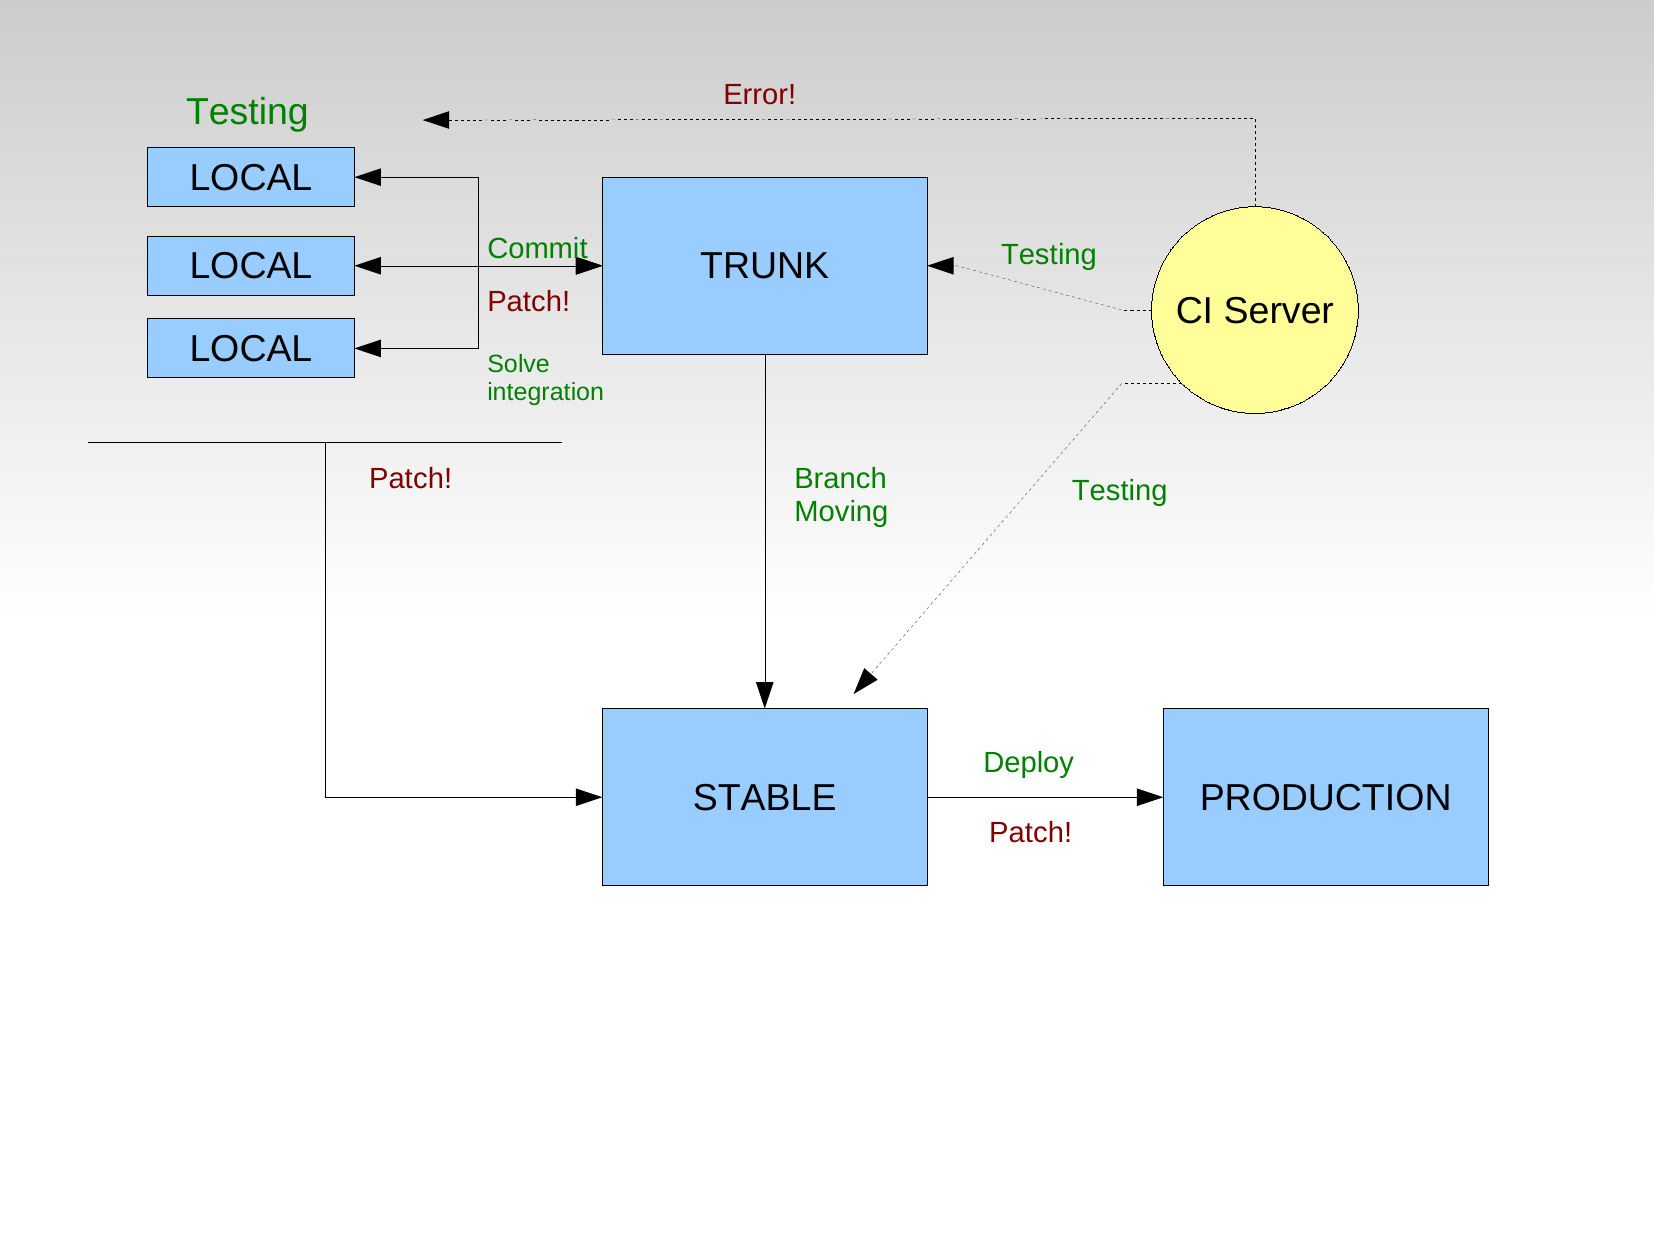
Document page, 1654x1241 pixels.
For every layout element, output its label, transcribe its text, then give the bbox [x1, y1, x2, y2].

text_box Patch! [472, 277, 638, 326]
text_box Testing [171, 82, 337, 140]
text_box LOCAL [147, 318, 355, 378]
text_box Commit [472, 224, 621, 273]
text_box Error! [708, 70, 875, 119]
text_box LOCAL [147, 147, 355, 207]
text_box Patch! [354, 454, 520, 503]
text_box STABLE [602, 708, 928, 886]
text_box Deploy [968, 738, 1134, 786]
text_box Branch Moving [779, 454, 945, 536]
text_box LOCAL [147, 236, 355, 296]
text_box Testing [1057, 466, 1223, 515]
text_box TRUNK [602, 177, 928, 355]
text_box CI Server [1151, 206, 1359, 414]
text_box Solve integration [472, 342, 638, 414]
text_box Patch! [974, 808, 1140, 857]
text_box Testing [986, 230, 1152, 278]
text_box PRODUCTION [1163, 708, 1489, 886]
